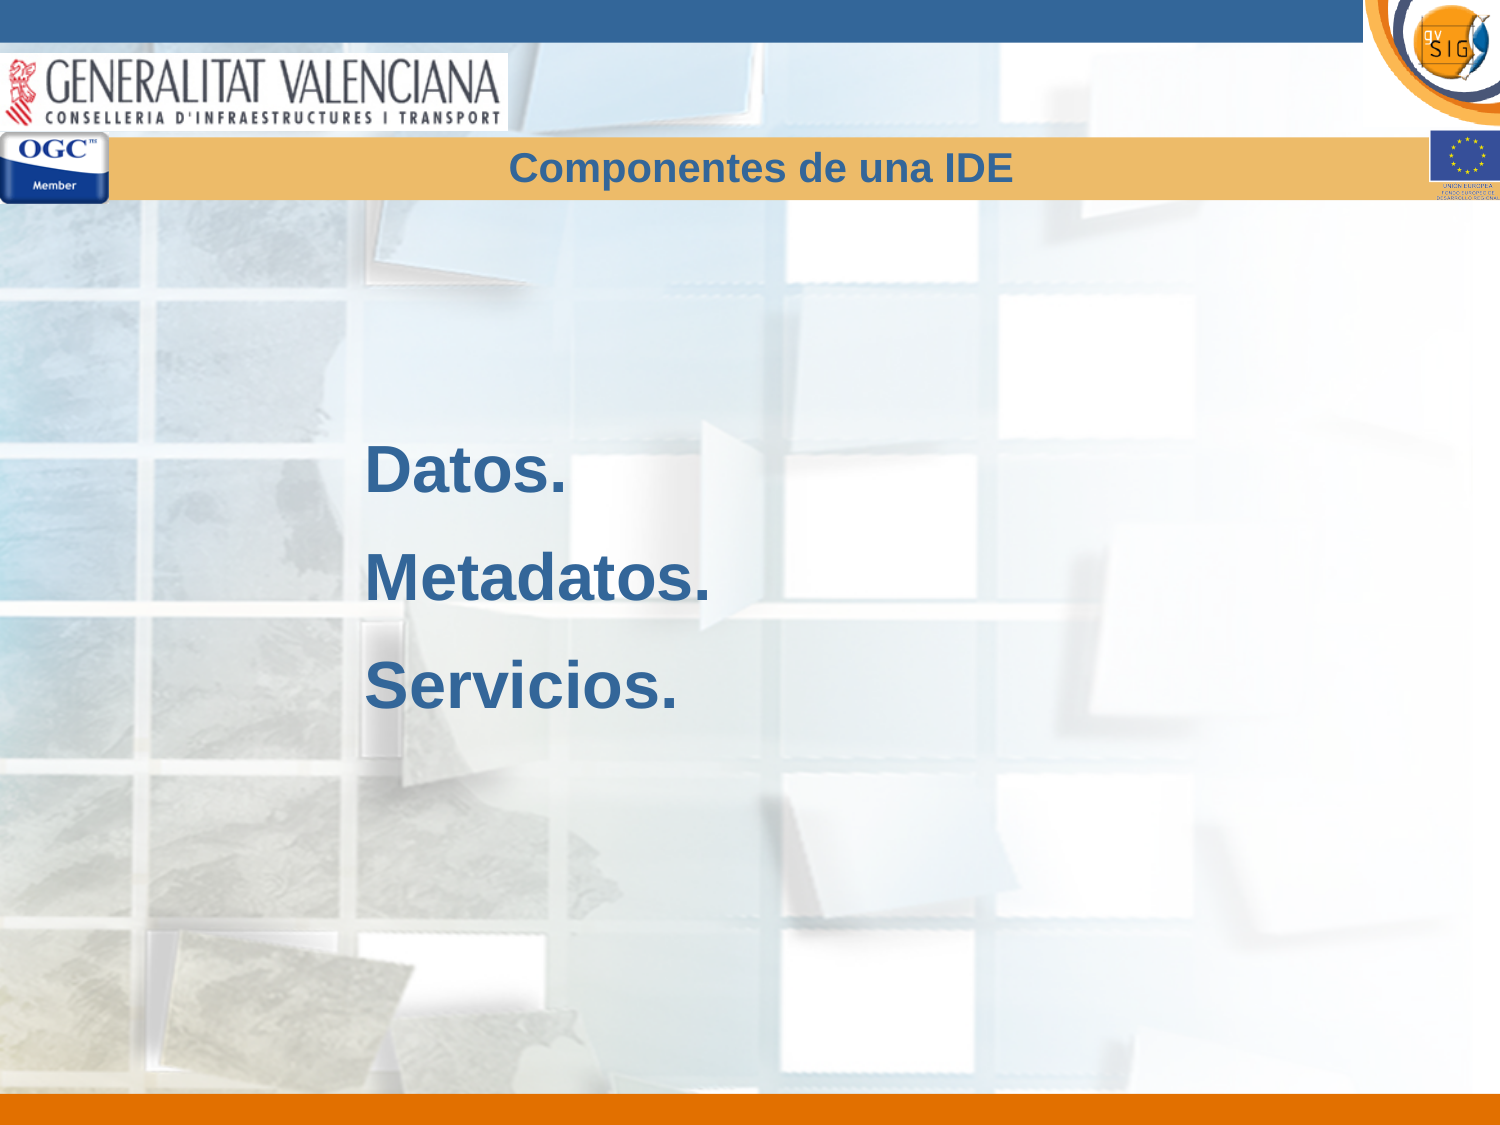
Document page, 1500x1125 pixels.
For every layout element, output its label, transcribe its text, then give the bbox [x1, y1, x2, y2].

picture [0, 53, 508, 131]
picture [0, 132, 109, 204]
picture [1363, 0, 1500, 127]
text_box Componentes de una IDE [145, 146, 1389, 202]
picture [1429, 129, 1500, 200]
text_box Datos. Metadatos. Servicios. [291, 321, 1284, 819]
